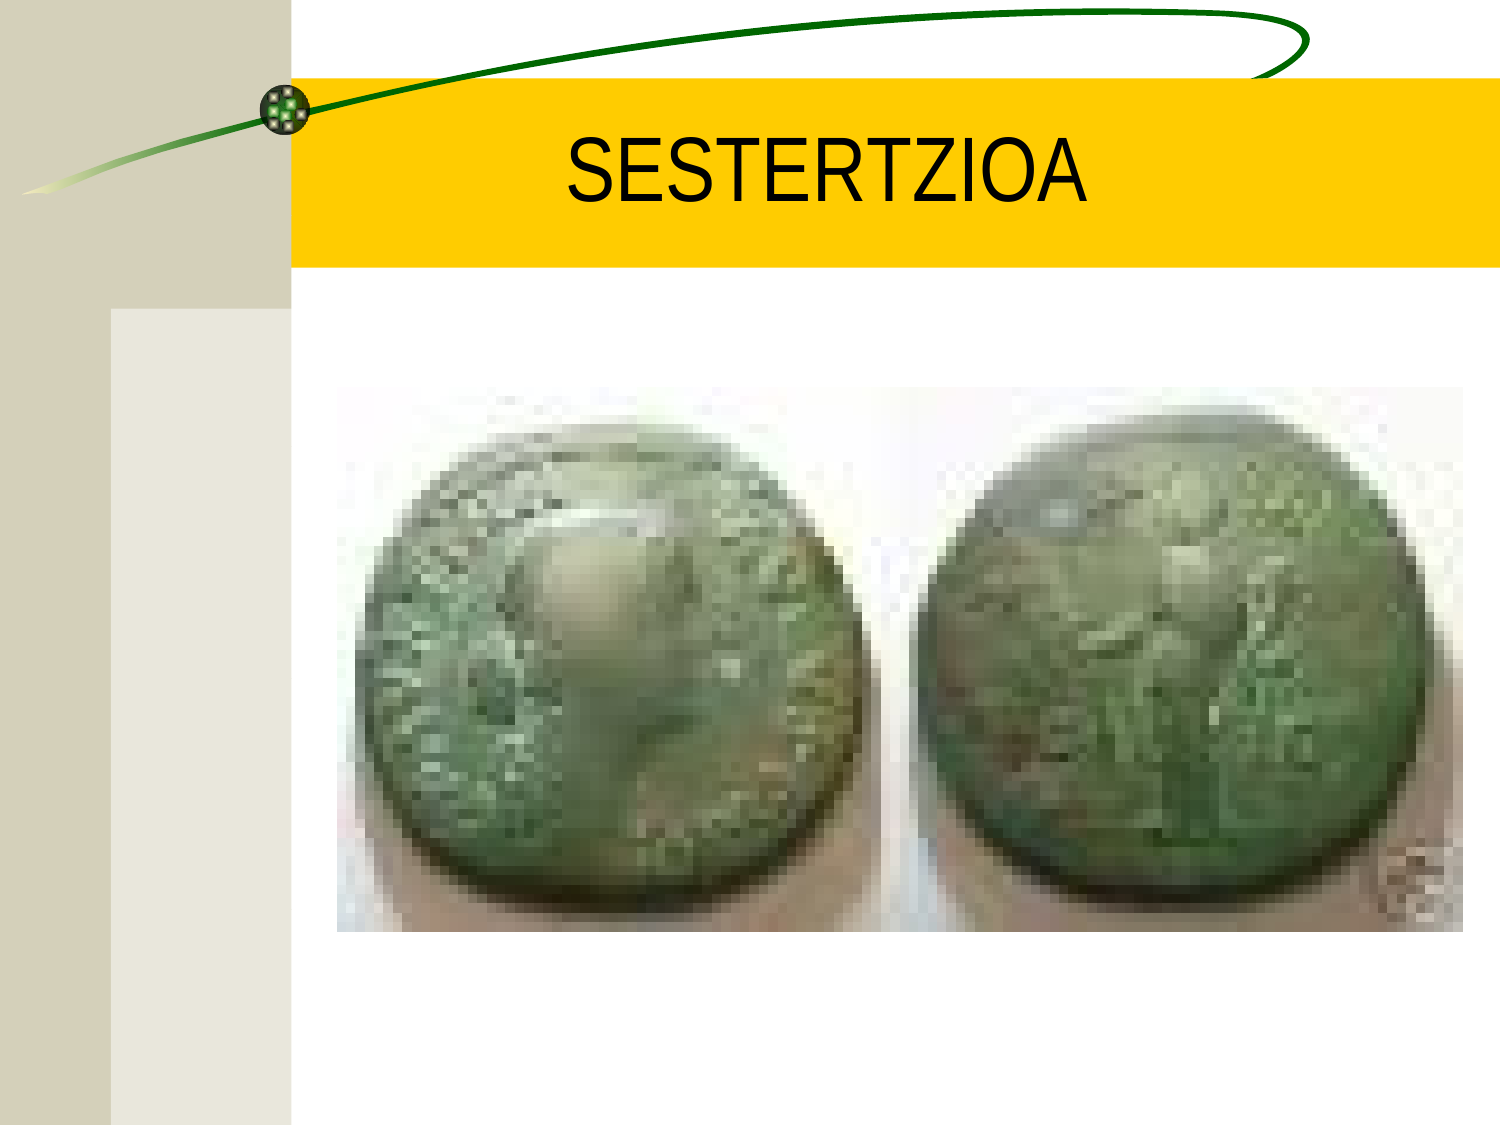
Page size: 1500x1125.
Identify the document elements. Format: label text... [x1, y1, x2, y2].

title SESTERTZIOA [189, 74, 1465, 263]
picture [0, 0, 292, 1125]
chart [337, 387, 1463, 932]
